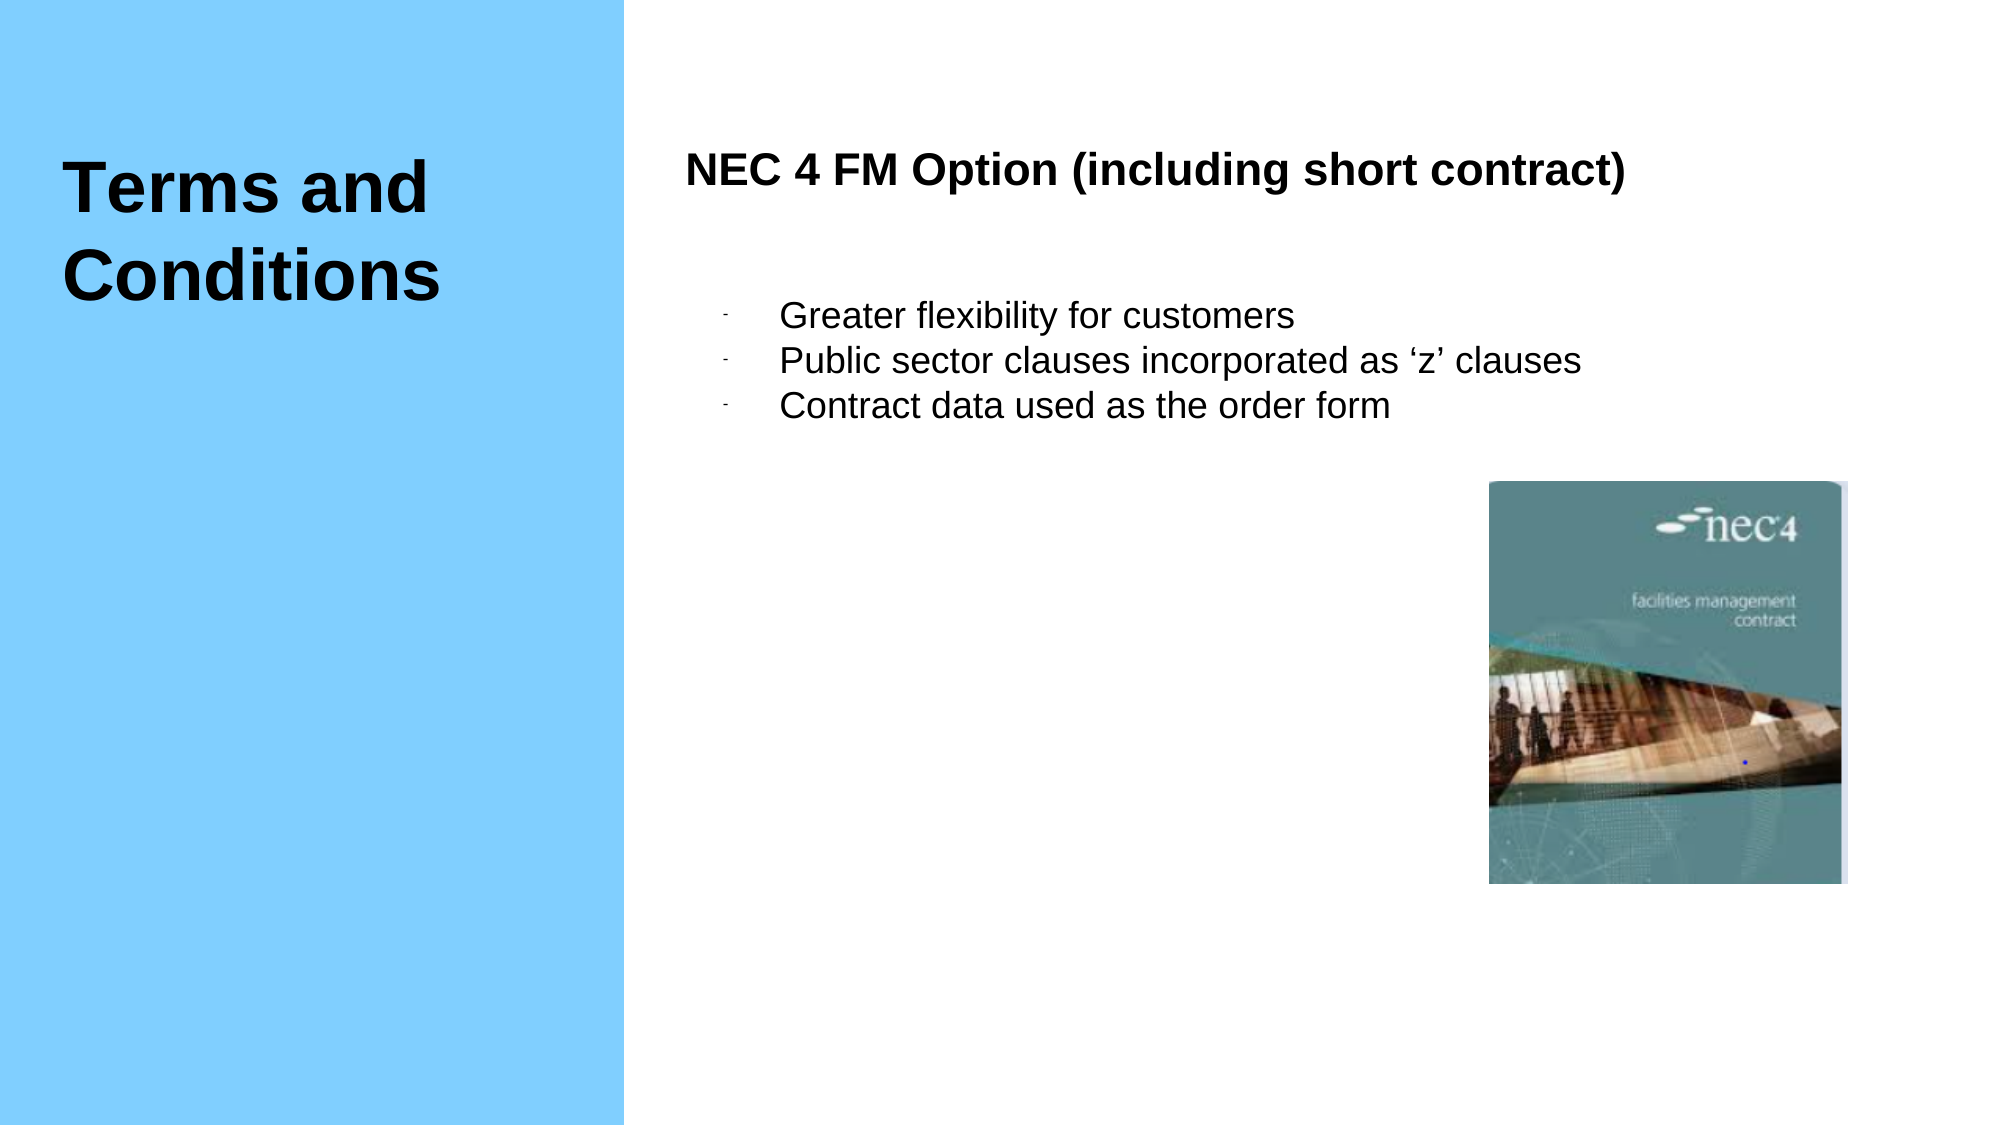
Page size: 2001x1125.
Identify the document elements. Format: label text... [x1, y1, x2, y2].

title Terms and Conditions [62, 139, 564, 388]
picture [1489, 481, 1848, 884]
title NEC 4 FM Option (including short contract) Greater flexibility for customers Public sector clauses incorporated as ‘z’ clauses Contract data used as the order form [685, 139, 1876, 935]
